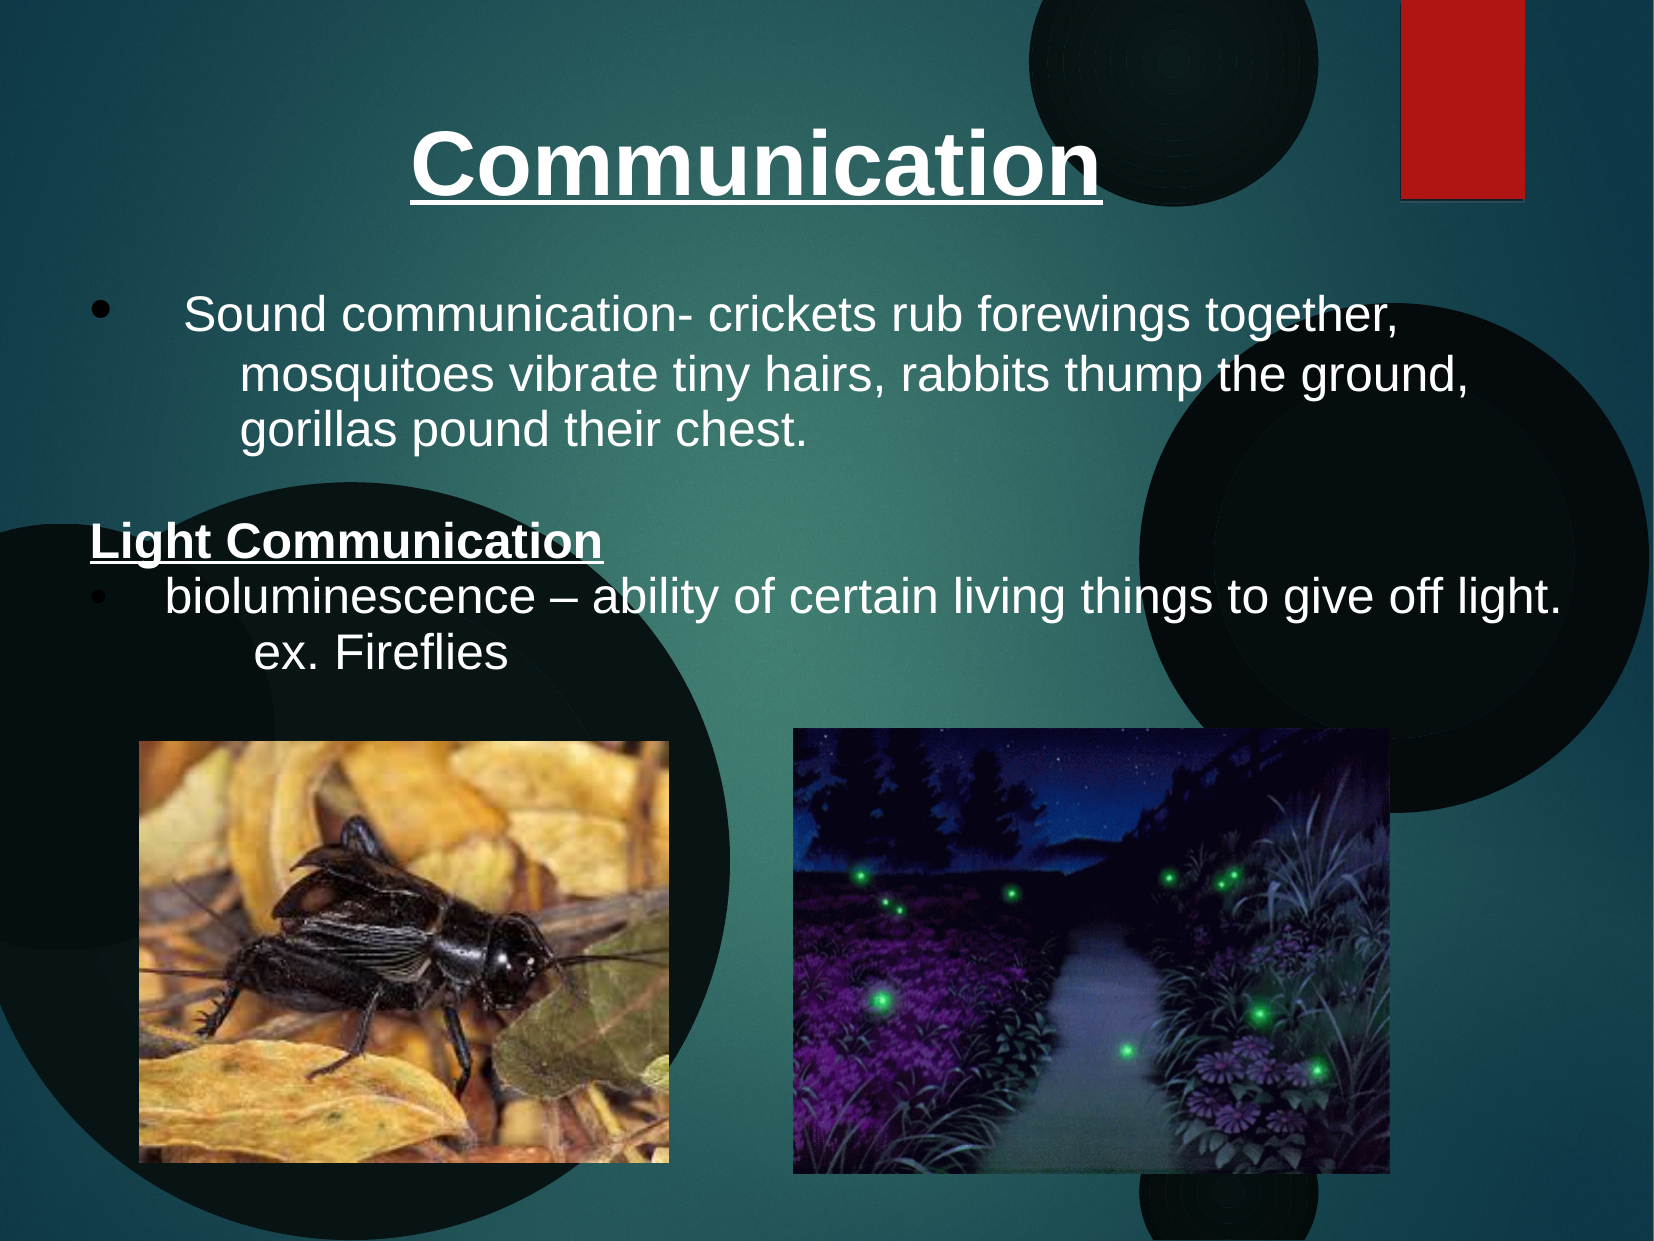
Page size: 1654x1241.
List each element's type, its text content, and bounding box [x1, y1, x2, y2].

picture [793, 728, 1390, 1174]
picture [139, 741, 669, 1163]
text_box Sound communication- crickets rub forewings together, mosquitoes vibrate tiny hairs, rabbits thump the ground, gorillas pound their chest. Light Communication bioluminescence – ability of certain living things to give off light. ex. Fireflies [74, 263, 1591, 705]
text_box Communication [392, 104, 1122, 227]
